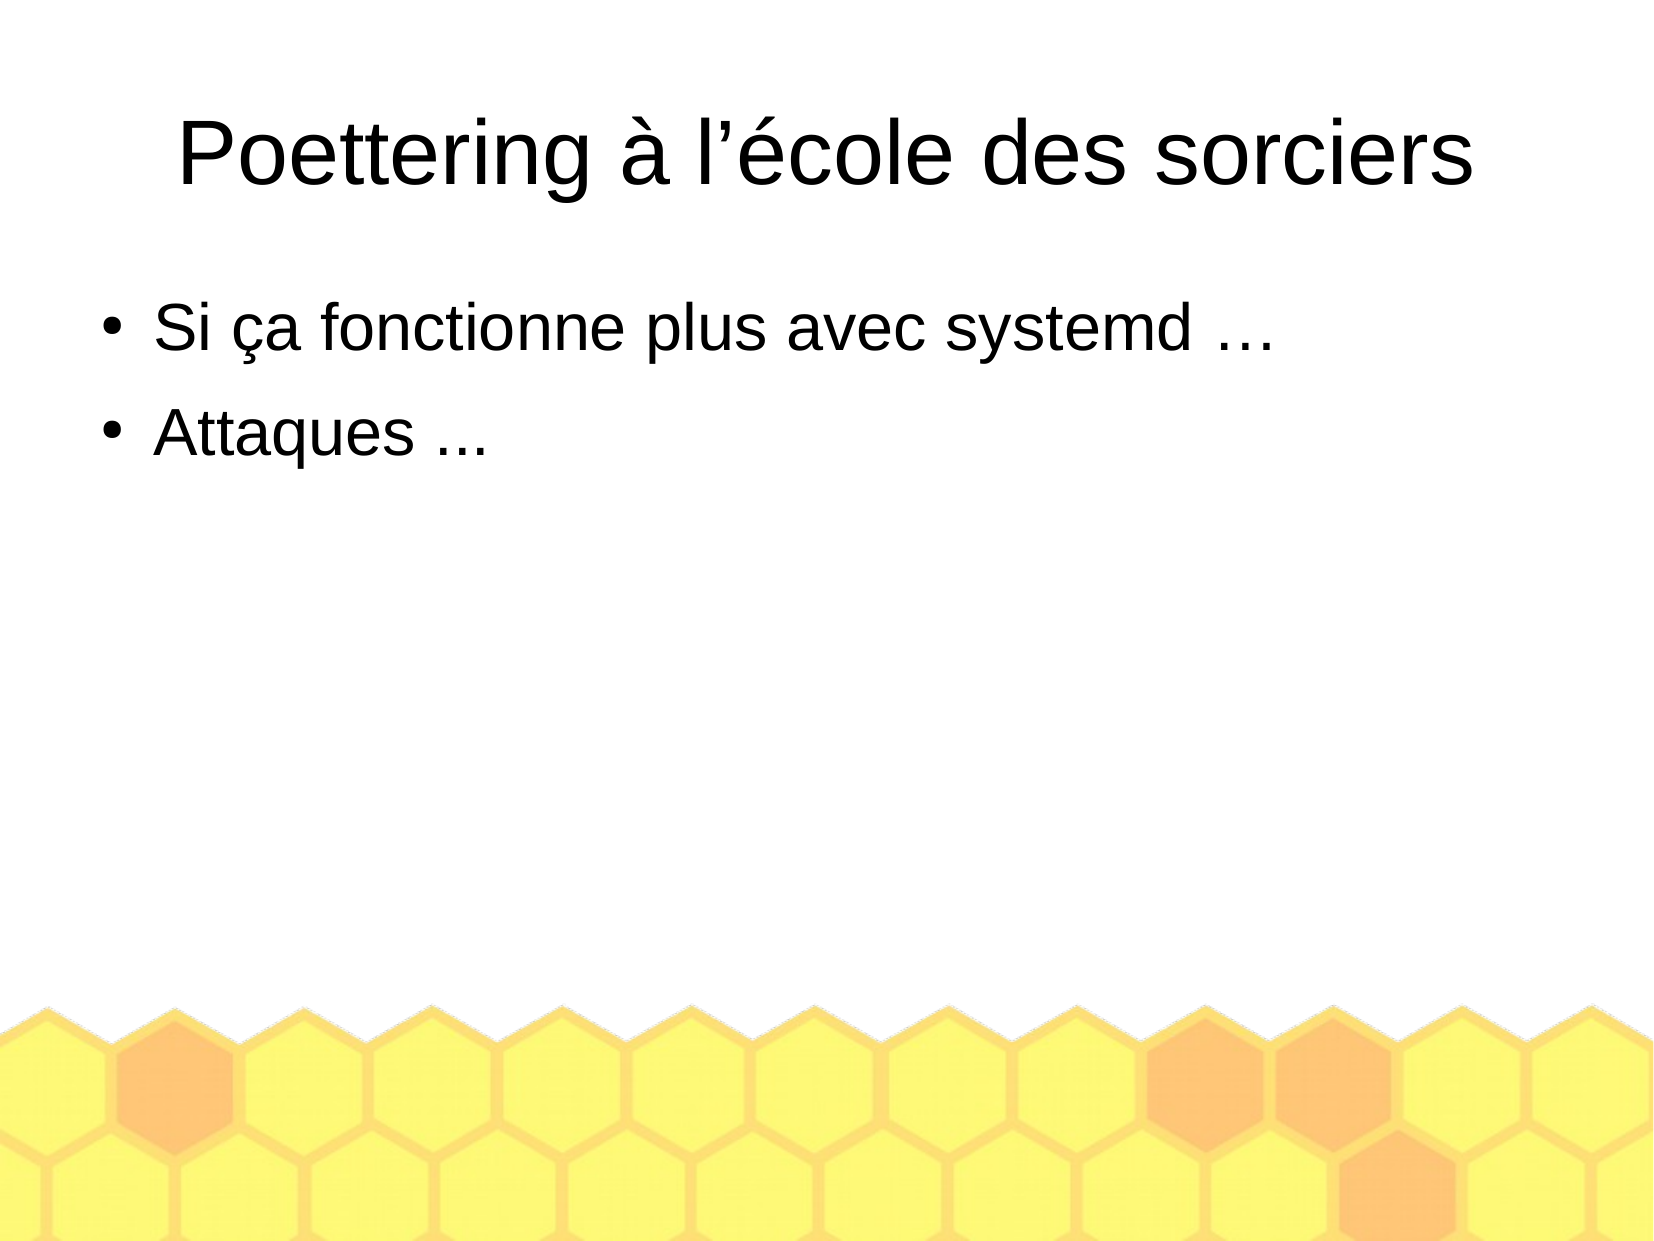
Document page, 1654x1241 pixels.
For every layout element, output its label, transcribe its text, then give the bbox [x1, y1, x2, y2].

list Si ça fonctionne plus avec systemd … Attaques ... [82, 290, 1571, 1010]
picture [0, 1001, 1654, 1241]
title Poettering à l’école des sorciers [82, 49, 1571, 257]
